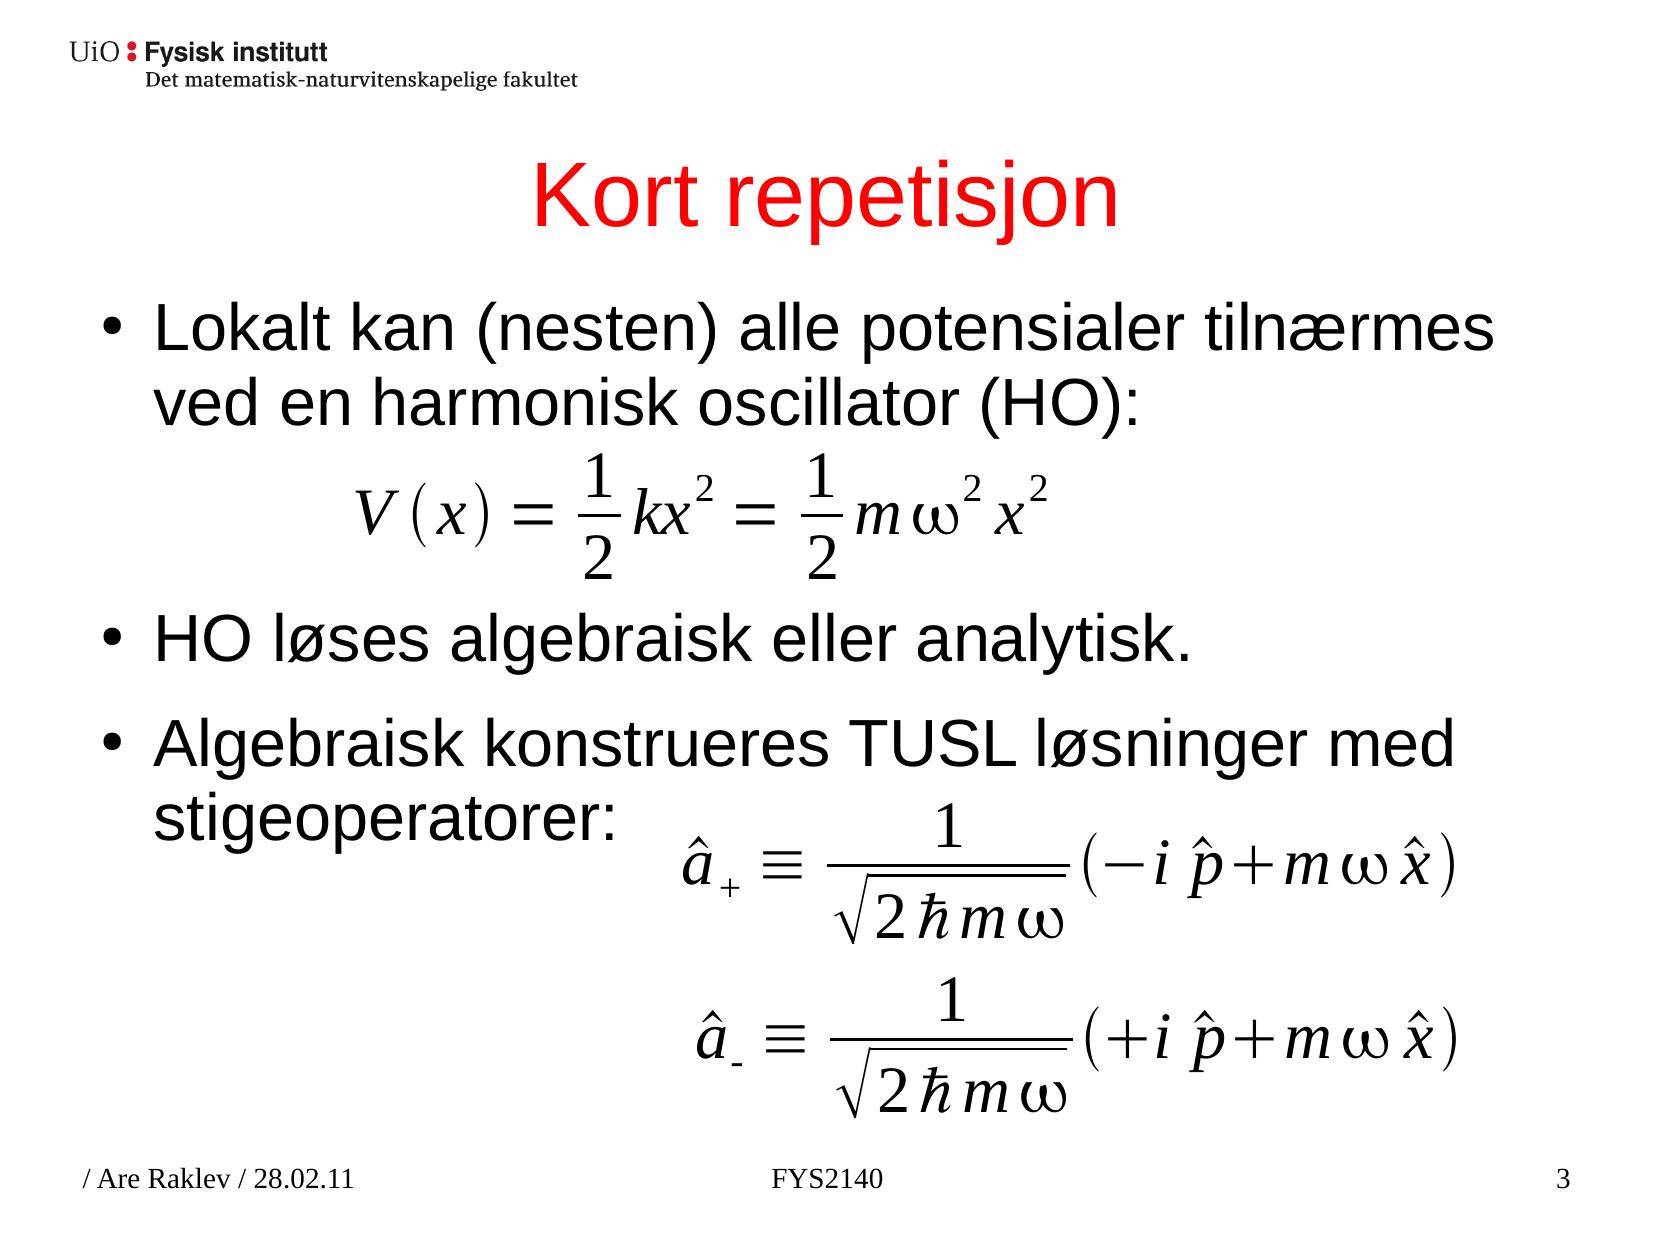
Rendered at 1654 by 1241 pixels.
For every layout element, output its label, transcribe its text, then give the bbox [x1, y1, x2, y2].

list Lokalt kan (nesten) alle potensialer tilnærmes ved en harmonisk oscillator (HO): HO løses algebraisk eller analytisk. Algebraisk konstrueres TUSL løsninger med stigeoperatorer: [82, 290, 1576, 1094]
chart [345, 437, 1055, 595]
title Kort repetisjon [82, 90, 1571, 290]
picture [68, 37, 581, 93]
chart [673, 787, 1465, 959]
chart [686, 961, 1467, 1133]
